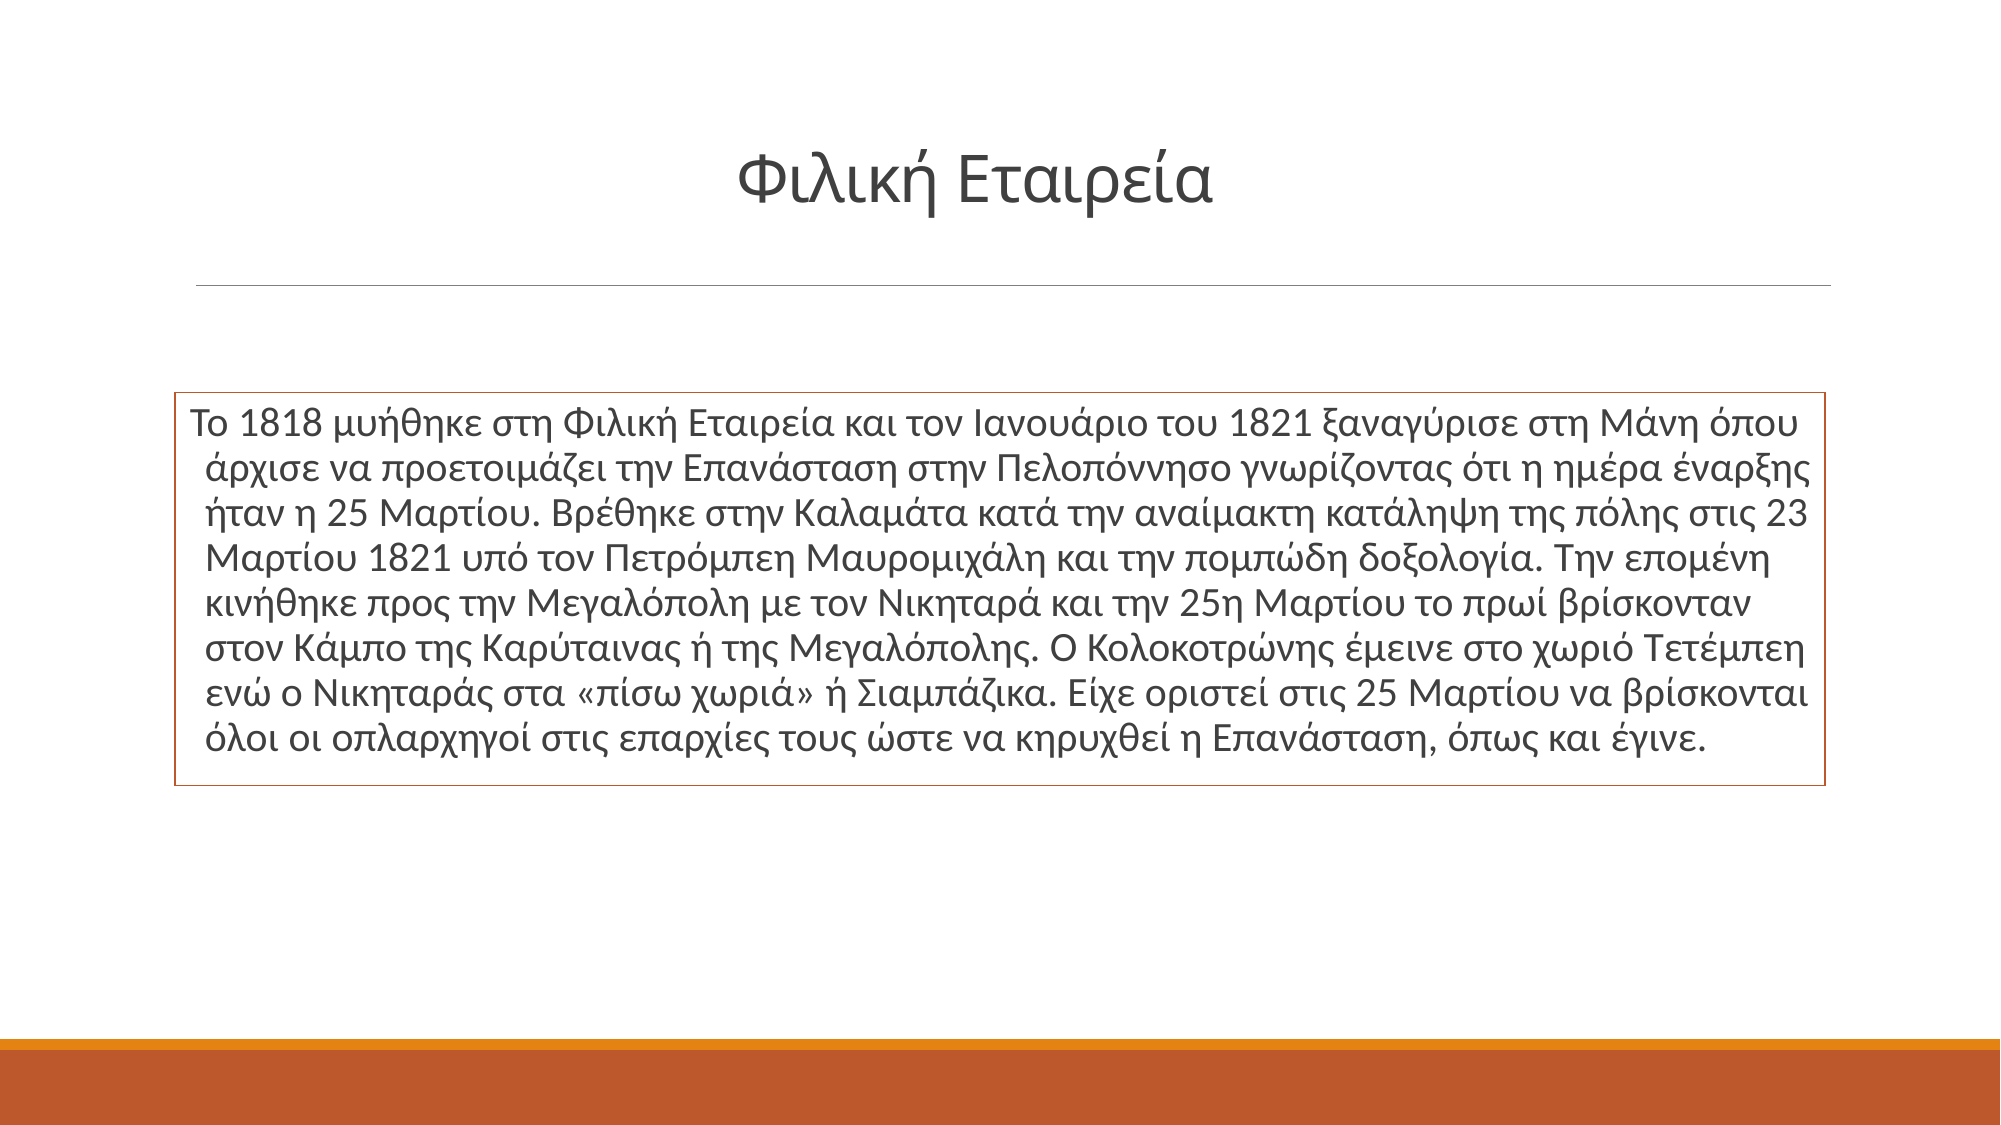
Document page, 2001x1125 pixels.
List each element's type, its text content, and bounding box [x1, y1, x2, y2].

title Φιλική Εταιρεία [721, 100, 1279, 224]
list Το 1818 μυήθηκε στη Φιλική Εταιρεία και τον Ιανουάριο του 1821 ξαναγύρισε στη Μάνη όπου άρχισε να προετοιμάζει την Επανάσταση στην Πελοπόννησο γνωρίζοντας ότι η ημέρα έναρξης ήταν η 25 Μαρτίου. Βρέθηκε στην Καλαμάτα κατά την αναίμακτη κατάληψη της πόλης στις 23 Μαρτίου 1821 υπό τον Πετρόμπεη Μαυρομιχάλη και την πομπώδη δοξολογία. Την επομένη κινήθηκε προς την Μεγαλόπολη με τον Νικηταρά και την 25η Μαρτίου το πρωί βρίσκονταν στον Κάμπο της Καρύταινας ή της Μεγαλόπολης. Ο Κολοκοτρώνης έμεινε στο χωριό Τετέμπεη ενώ ο Νικηταράς στα «πίσω χωριά» ή Σιαμπάζικα. Είχε οριστεί στις 25 Μαρτίου να βρίσκονται όλοι οι οπλαρχηγοί στις επαρχίες τους ώστε να κηρυχθεί η Επανάσταση, όπως και έγινε. [174, 392, 1825, 786]
